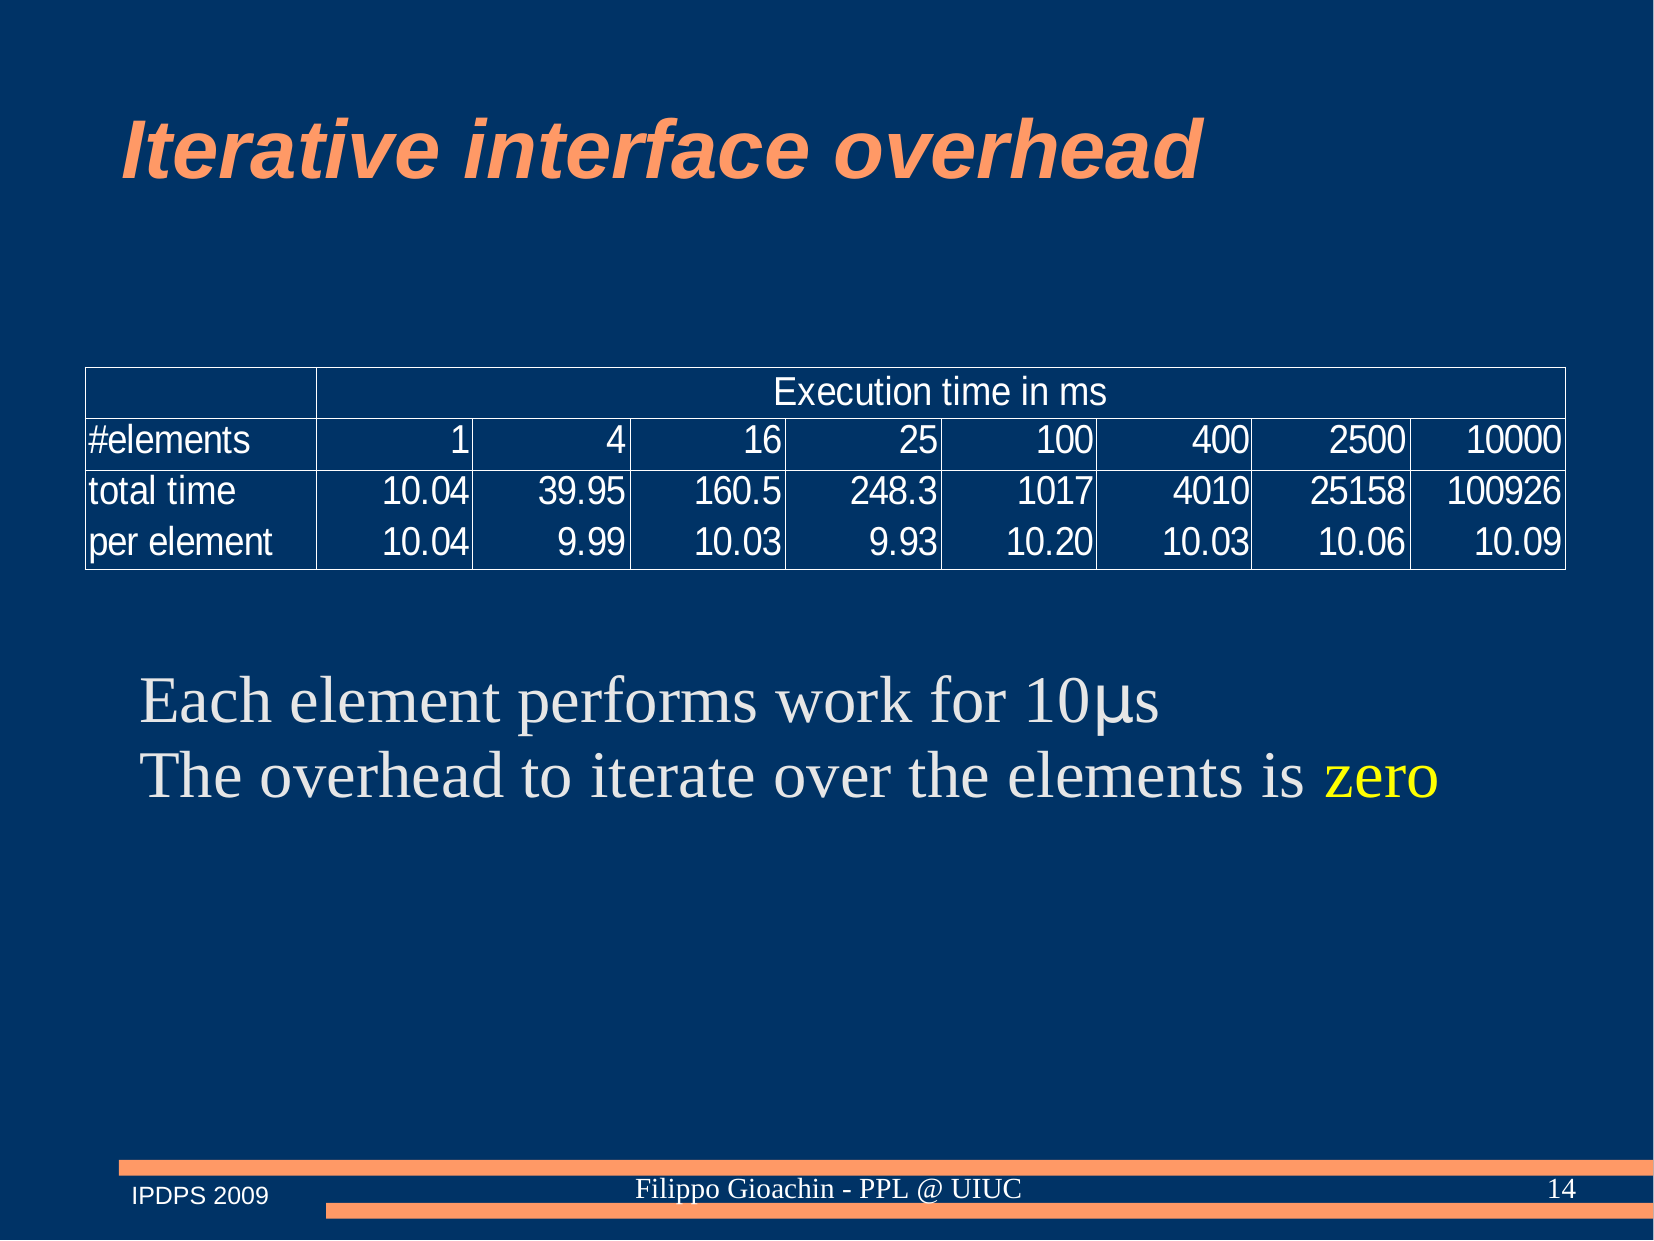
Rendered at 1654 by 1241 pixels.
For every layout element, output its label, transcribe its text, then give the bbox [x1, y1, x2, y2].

chart [84, 366, 1569, 575]
list Each element performs work for 10μs The overhead to iterate over the elements is zero [121, 660, 1561, 1118]
title Iterative interface overhead [121, 46, 1534, 254]
